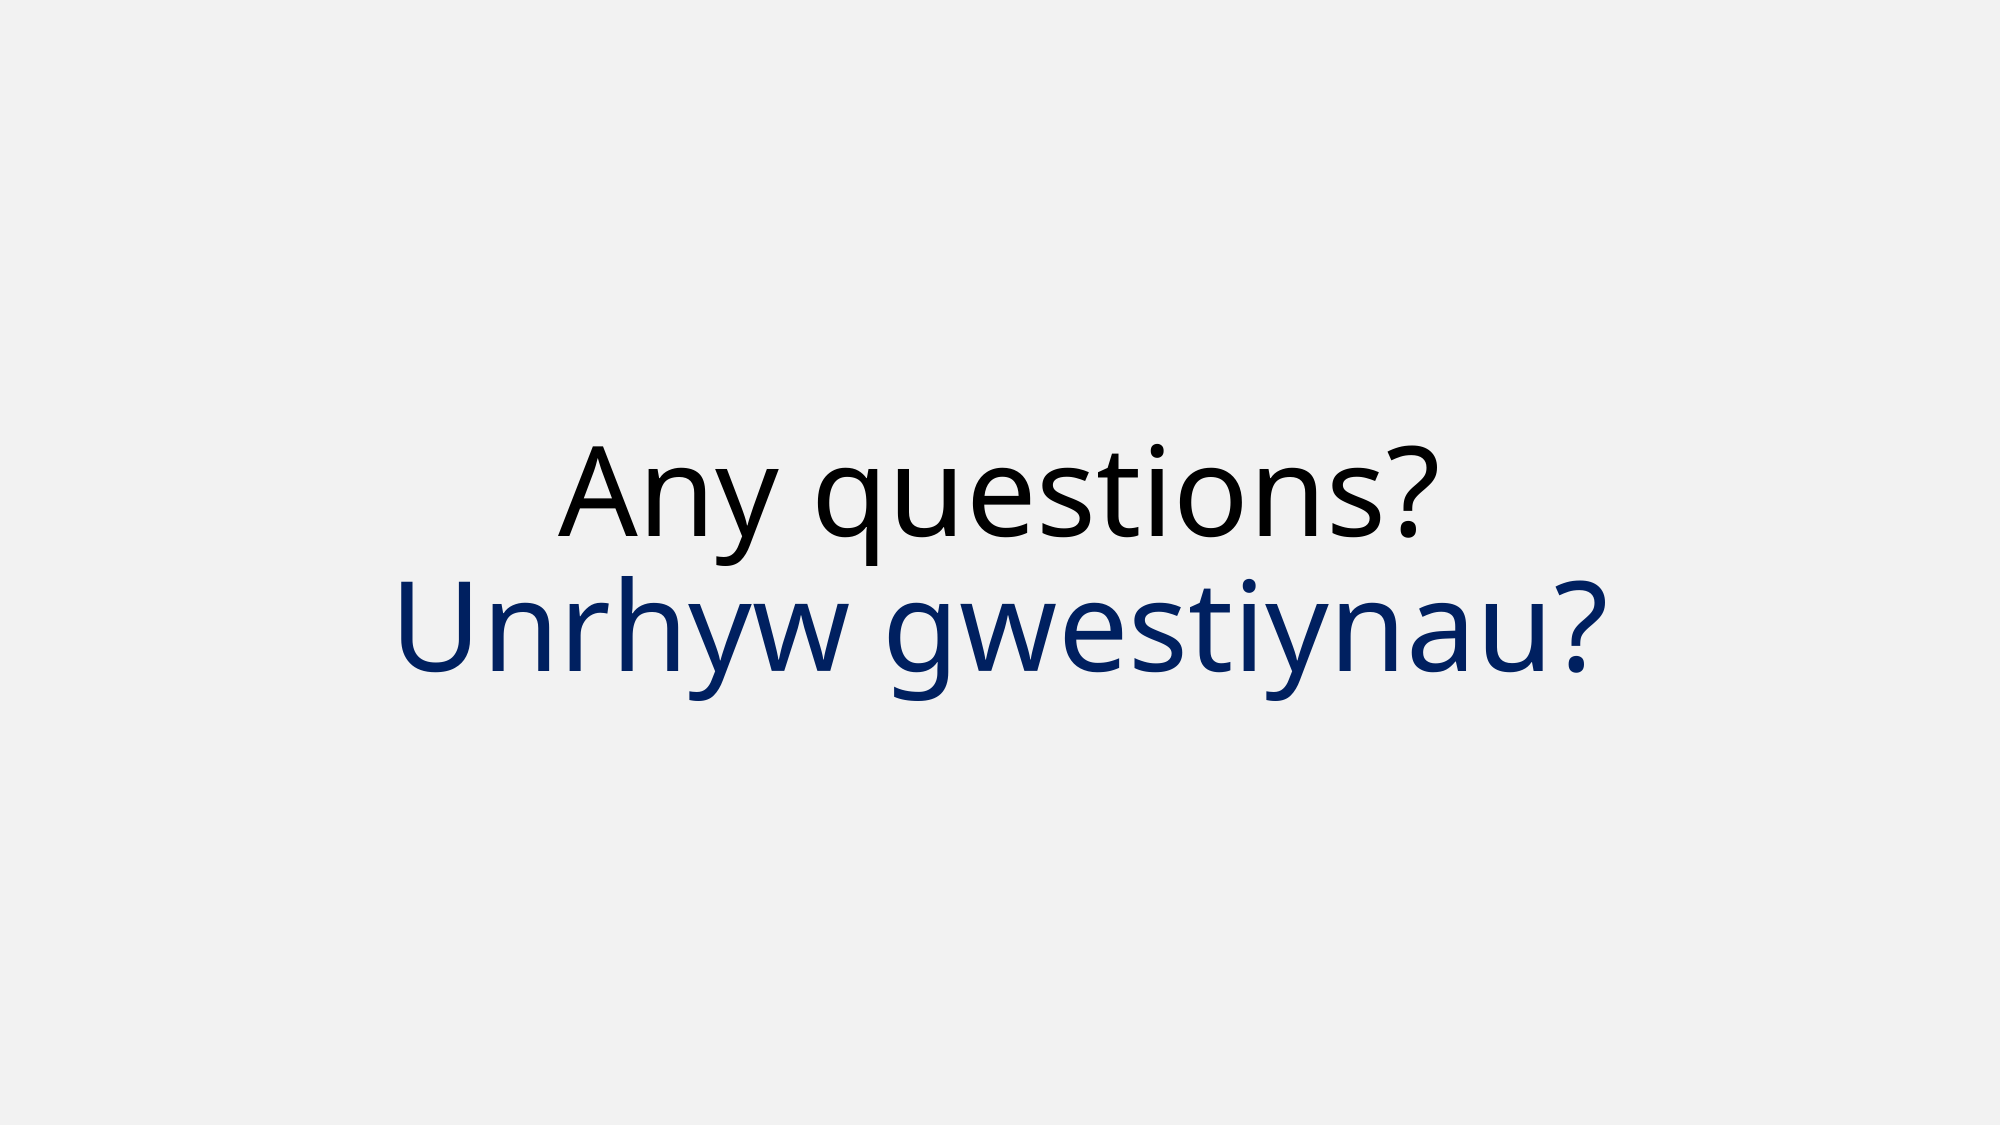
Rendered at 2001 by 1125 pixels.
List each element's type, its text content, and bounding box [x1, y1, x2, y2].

title Any questions? Unrhyw gwestiynau? [249, 418, 1750, 707]
